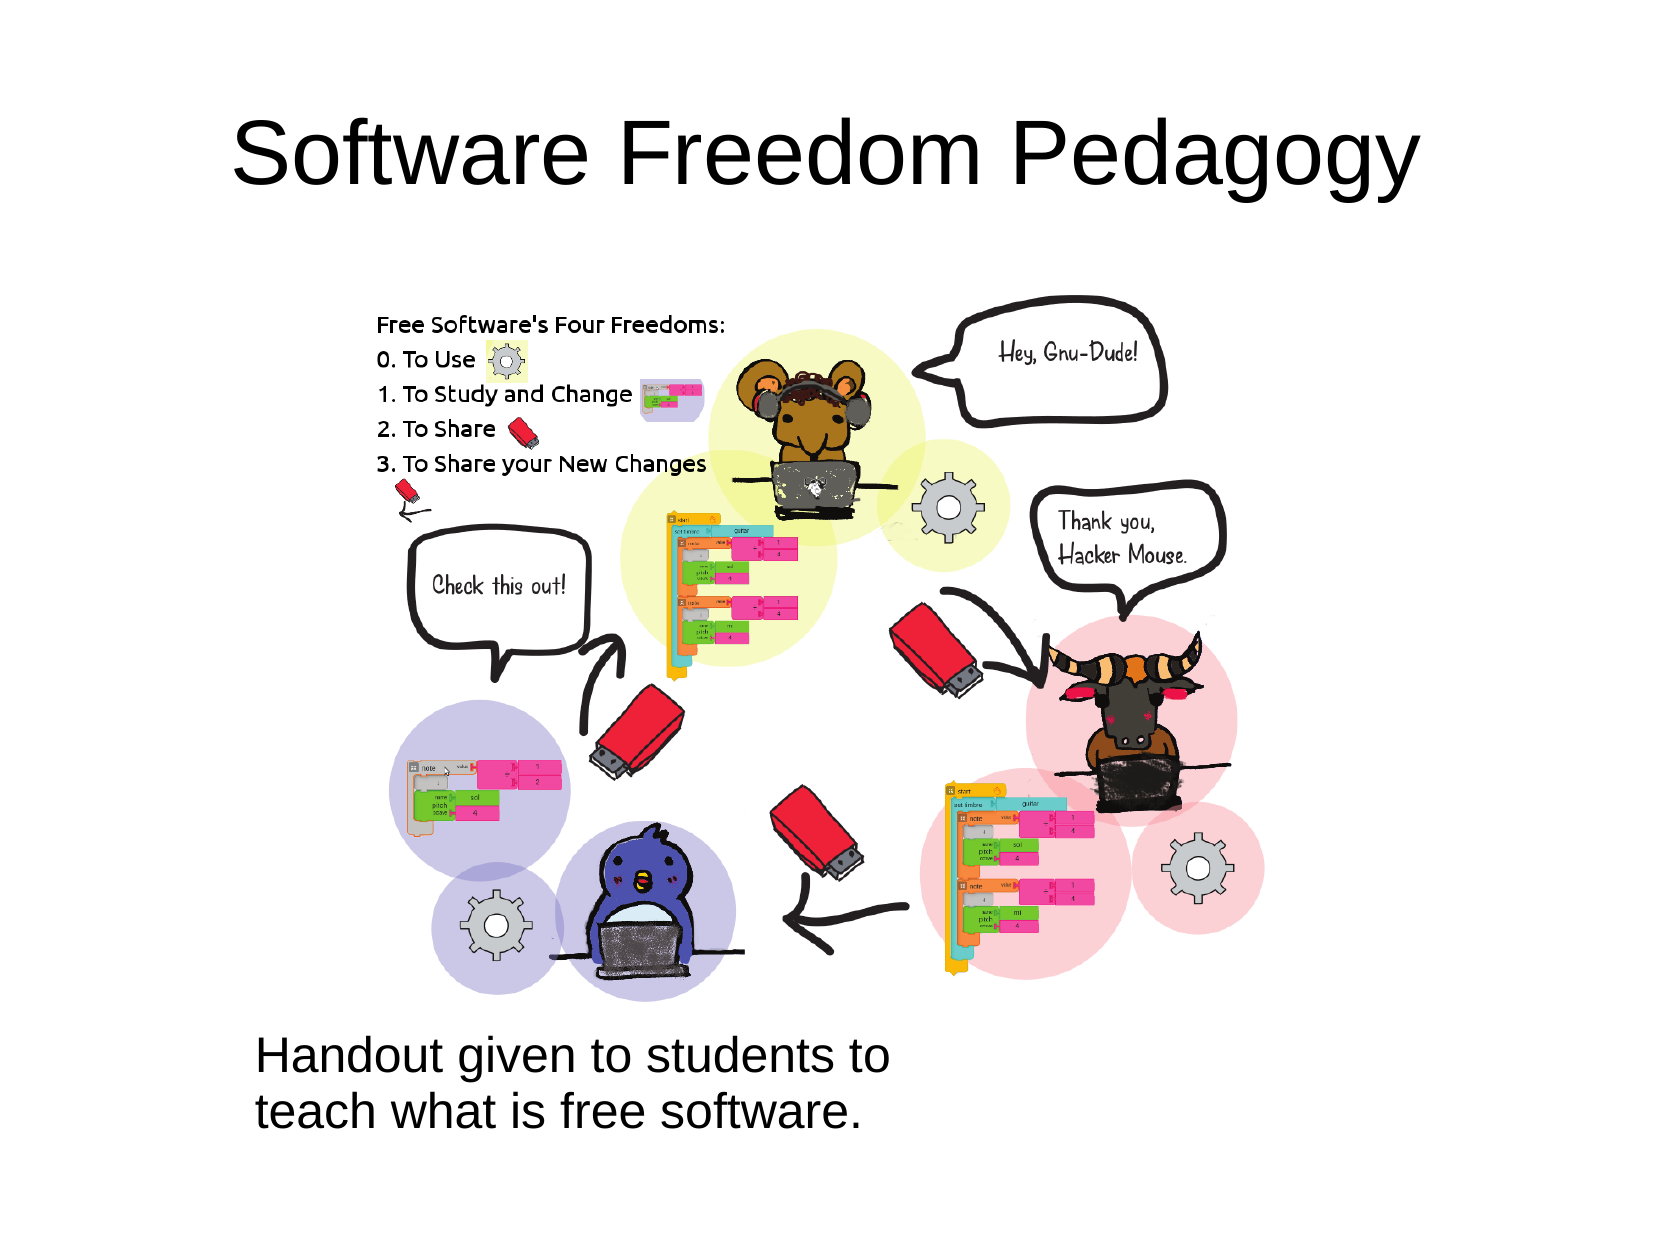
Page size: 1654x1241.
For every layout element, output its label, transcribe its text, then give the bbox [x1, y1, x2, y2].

title Software Freedom Pedagogy [82, 49, 1571, 257]
text_box Handout given to students to teach what is free software. [240, 1020, 1021, 1147]
picture [361, 290, 1293, 1010]
